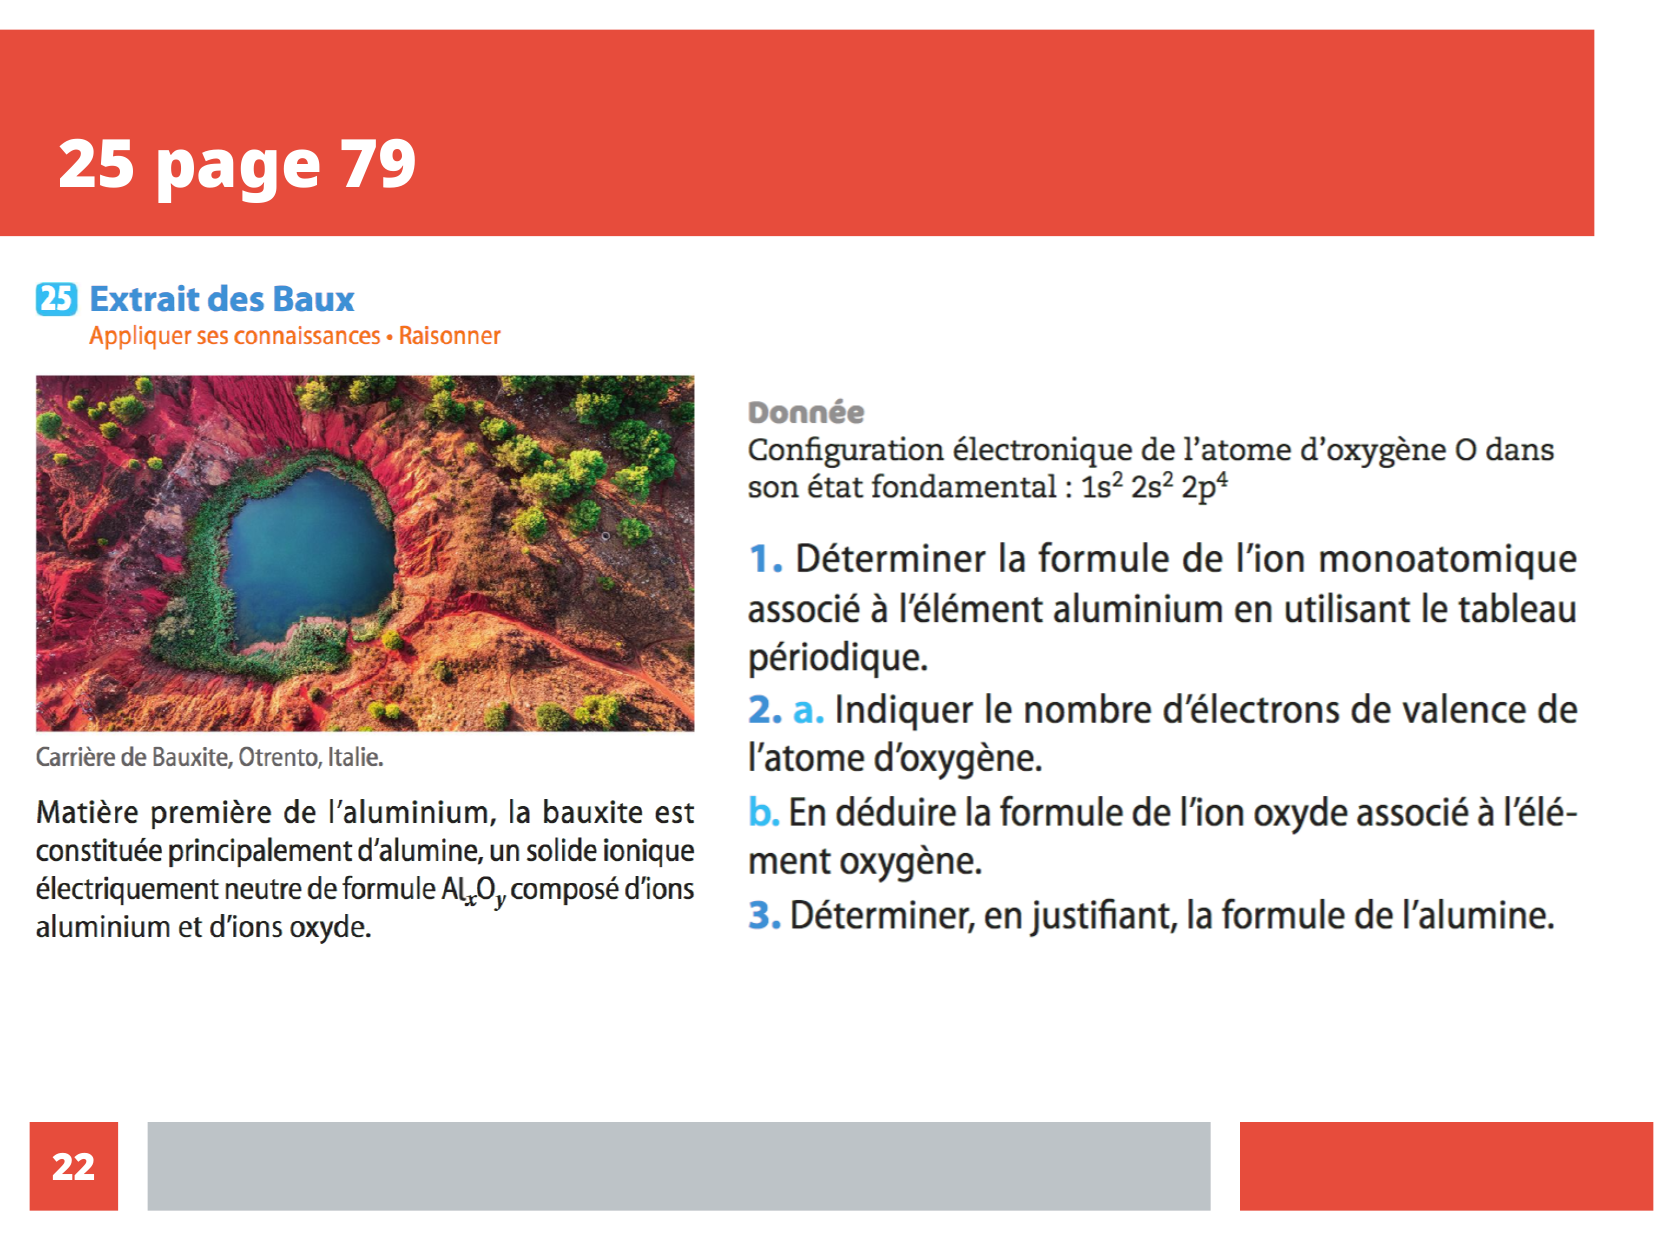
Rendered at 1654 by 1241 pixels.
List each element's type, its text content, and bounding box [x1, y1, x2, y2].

title 25 page 79 [59, 59, 1595, 207]
picture [23, 271, 721, 951]
picture [732, 383, 1612, 981]
